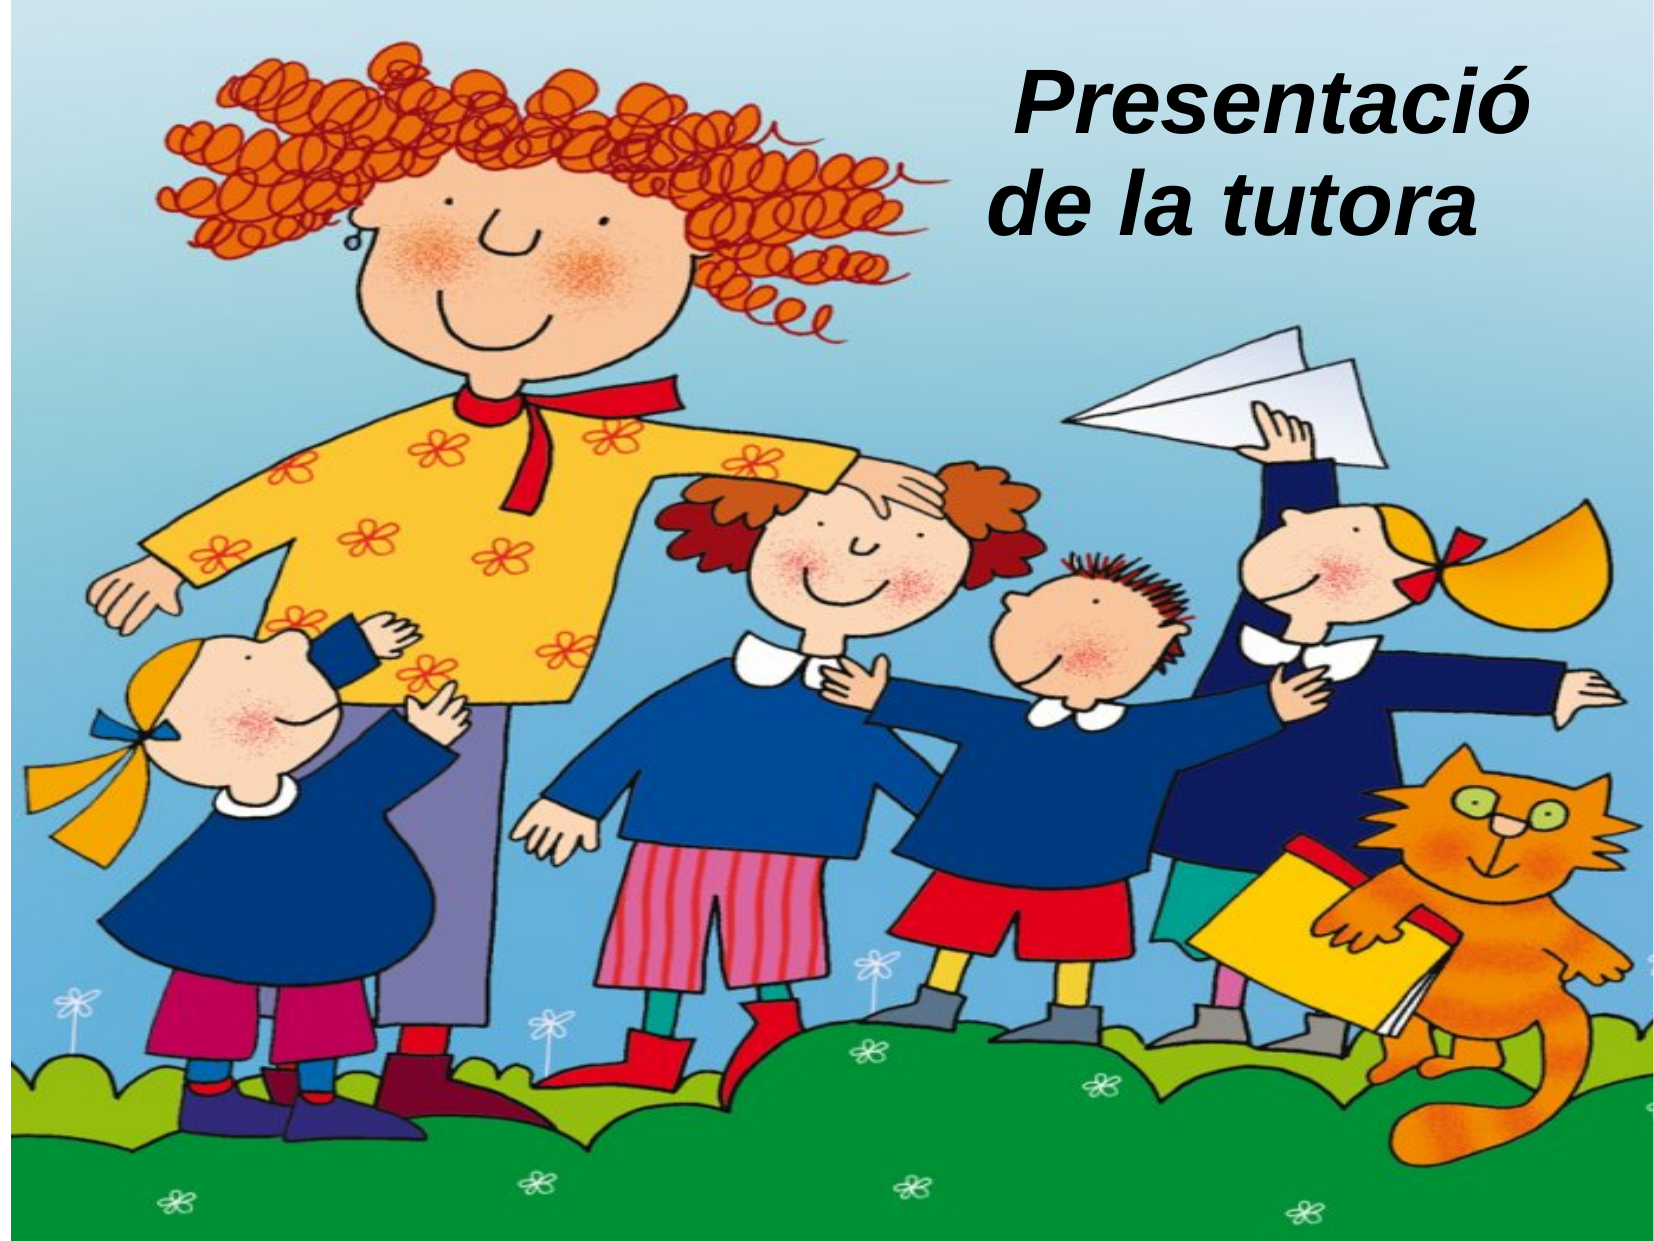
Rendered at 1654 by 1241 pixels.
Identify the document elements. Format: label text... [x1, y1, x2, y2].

title Presentació de la tutora [82, 49, 1571, 257]
picture [11, 0, 1654, 1241]
